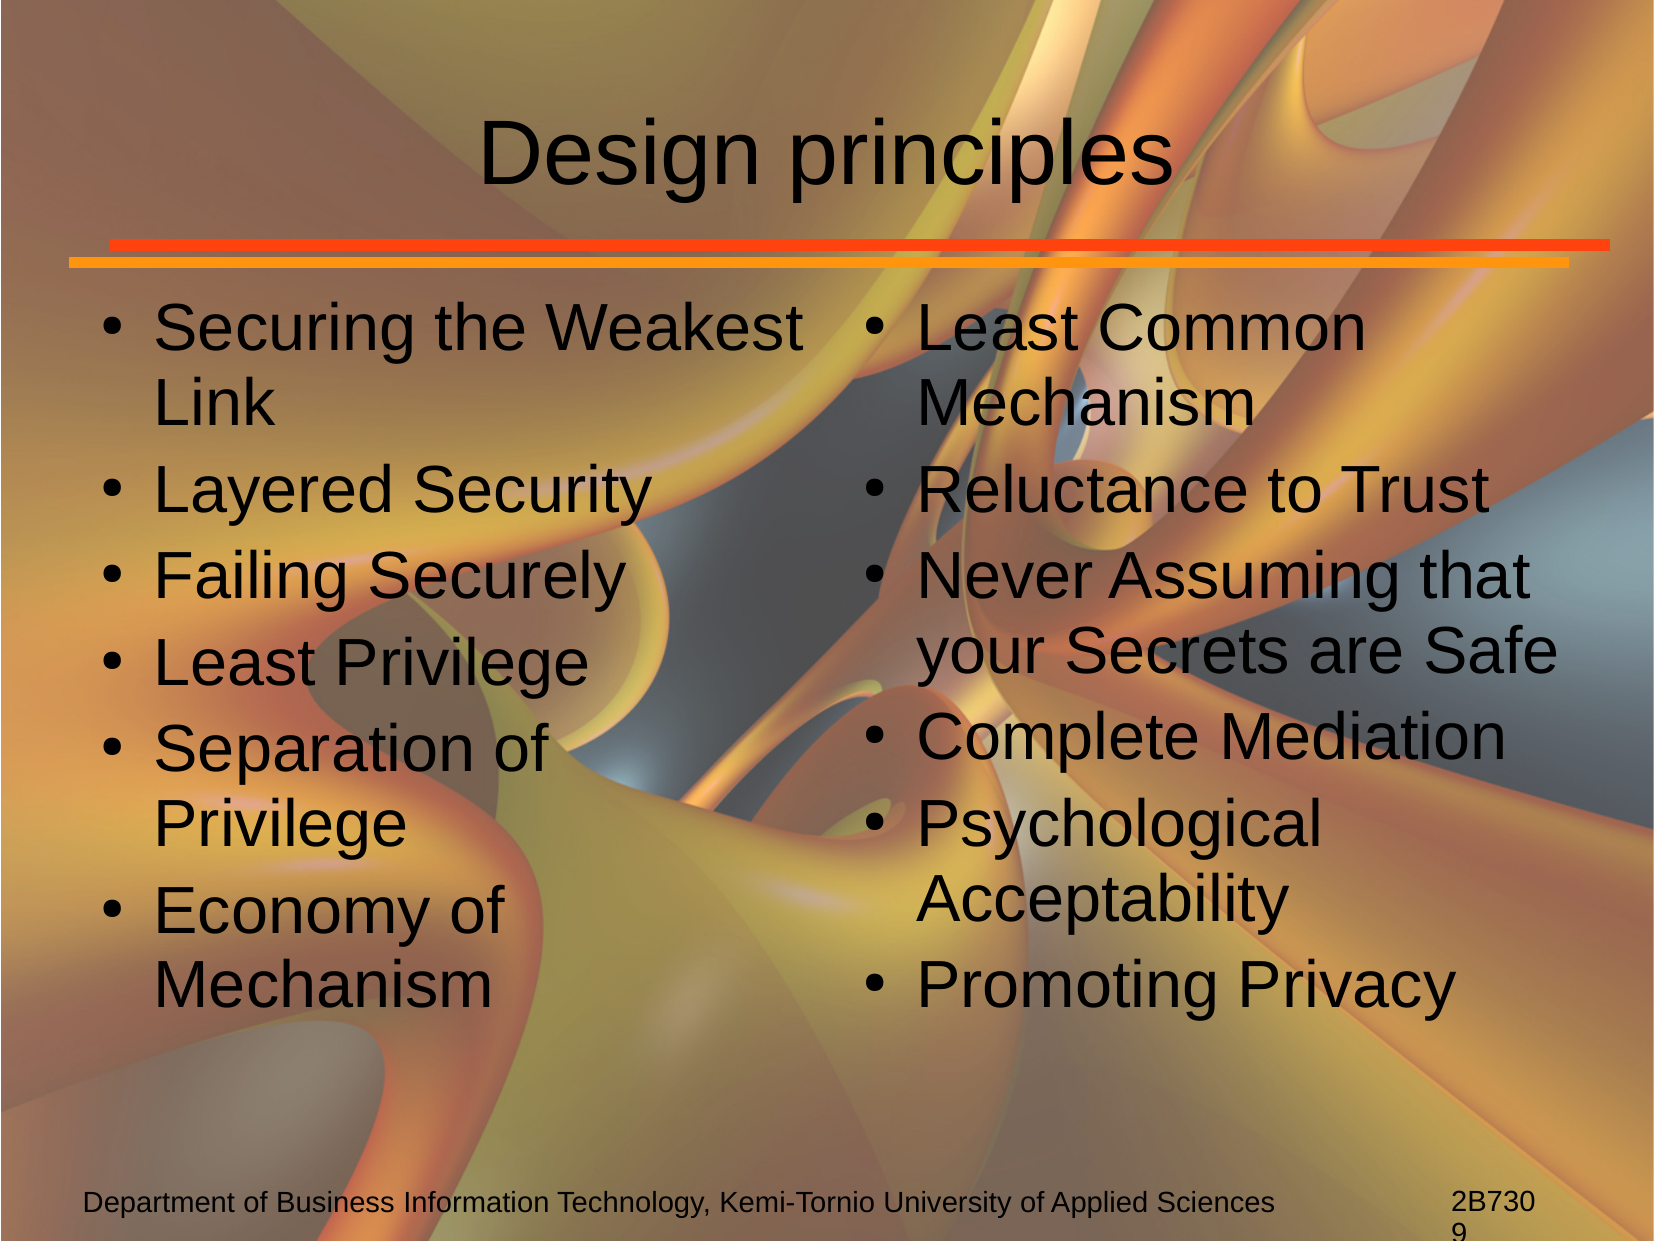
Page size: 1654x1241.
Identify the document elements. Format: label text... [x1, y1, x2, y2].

list Least Common Mechanism Reluctance to Trust Never Assuming that your Secrets are Safe Complete Mediation Psychological Acceptability Promoting Privacy [845, 290, 1572, 1097]
title Design principles [82, 49, 1571, 257]
list Securing the Weakest Link Layered Security Failing Securely Least Privilege Separation of Privilege Economy of Mechanism [82, 290, 809, 1109]
